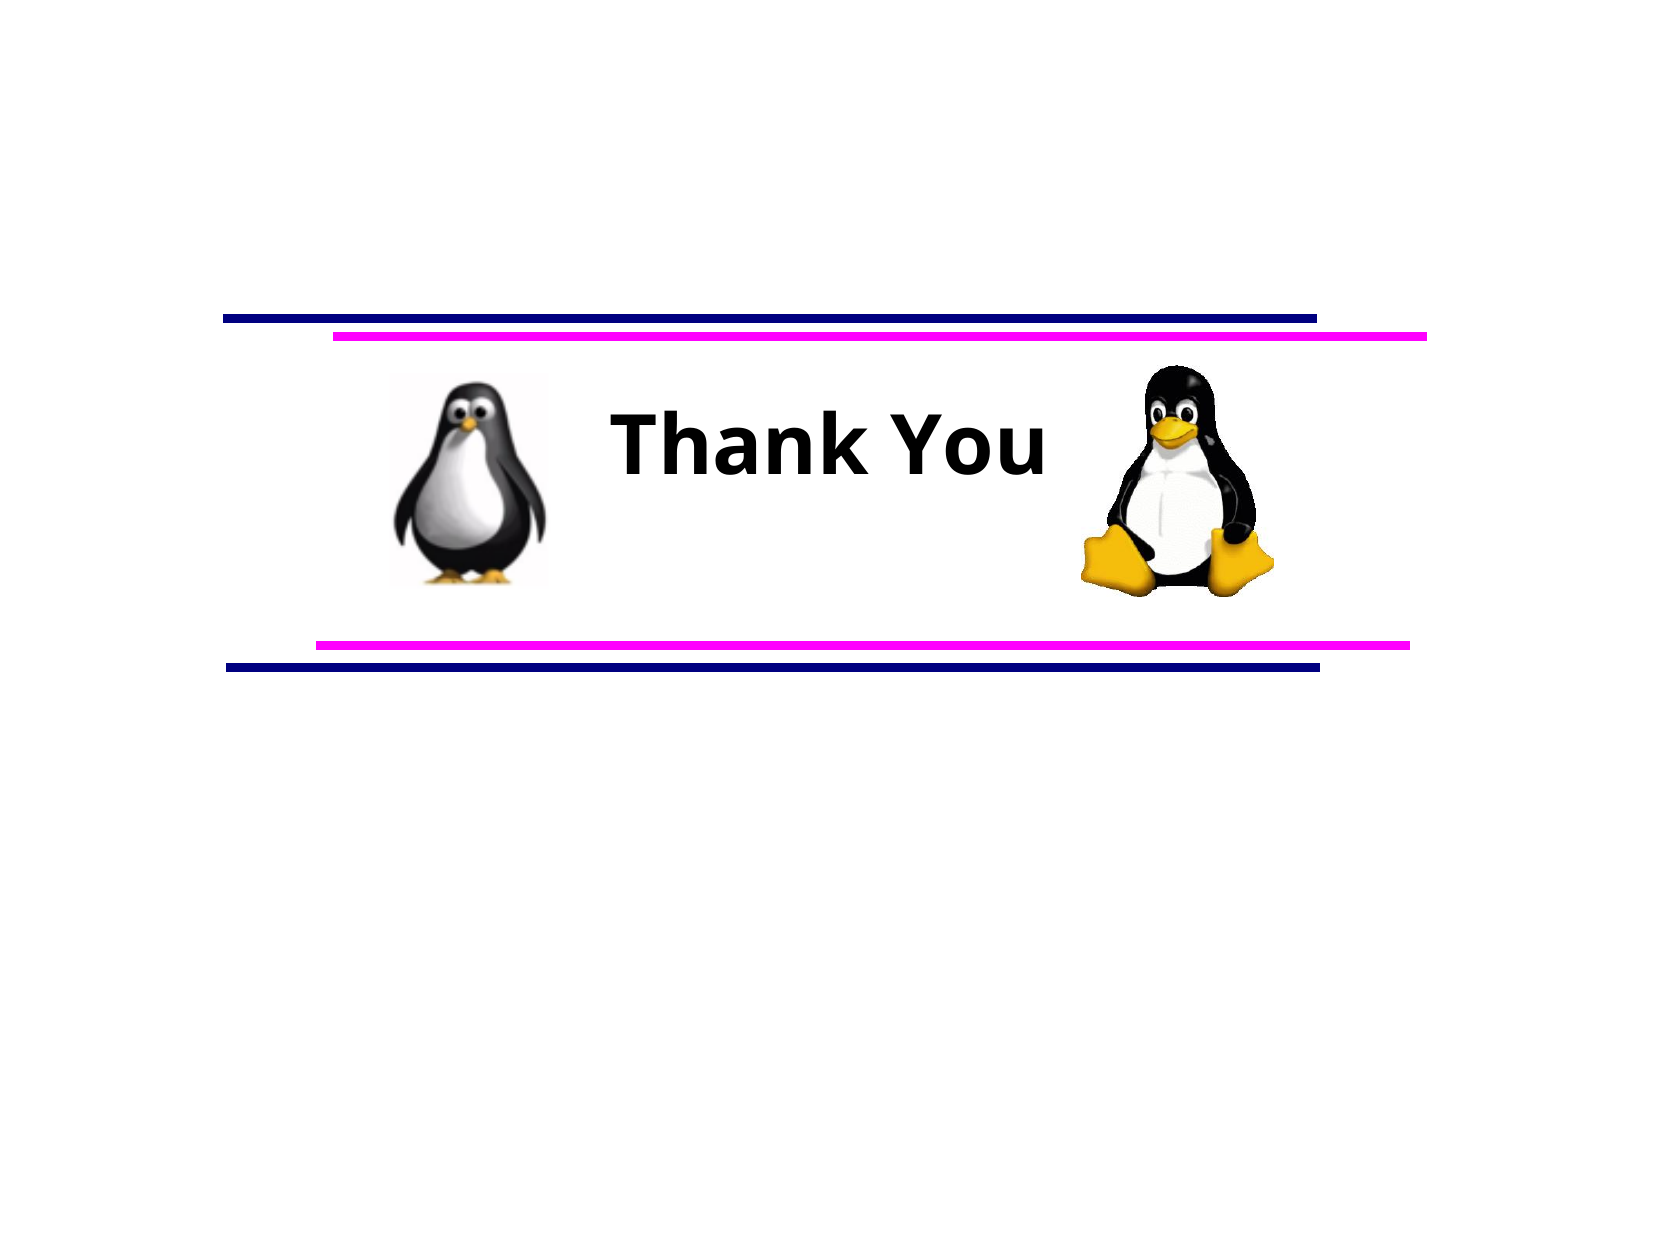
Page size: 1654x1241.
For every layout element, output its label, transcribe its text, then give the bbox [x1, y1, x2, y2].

picture [388, 373, 555, 597]
text_box Thank You [590, 385, 1069, 580]
picture [1081, 365, 1274, 597]
